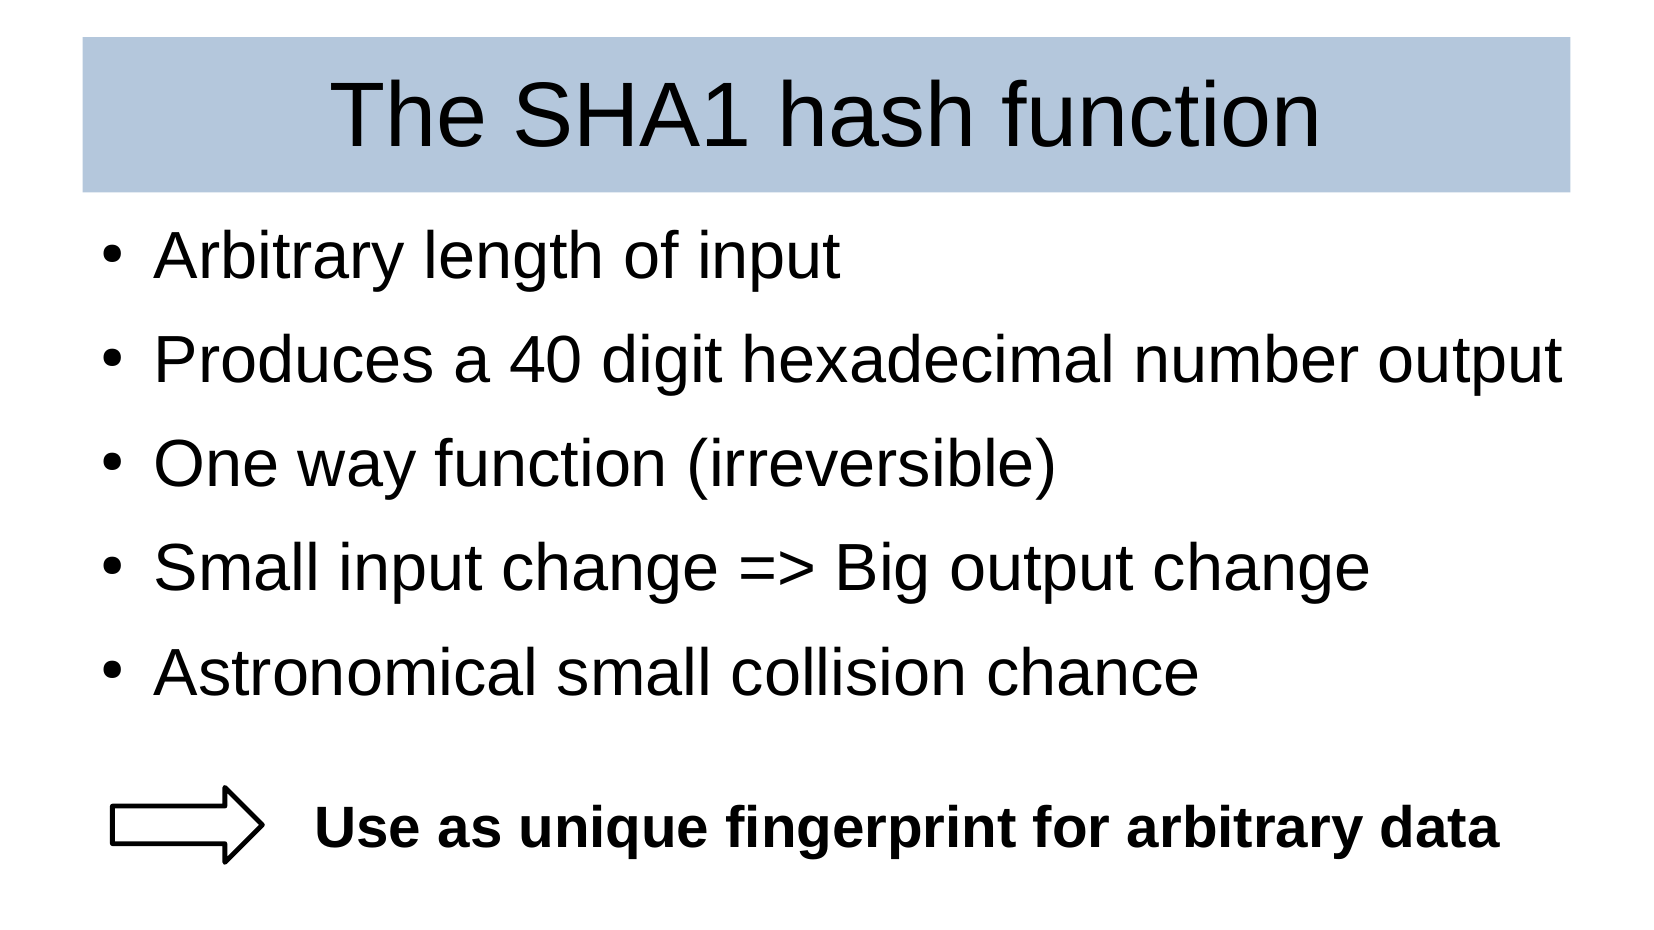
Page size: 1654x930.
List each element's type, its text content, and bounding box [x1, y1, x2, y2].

list Arbitrary length of input Produces a 40 digit hexadecimal number output One way function (irreversible) Small input change => Big output change Astronomical small collision chance [82, 217, 1571, 757]
text_box [112, 787, 263, 863]
title The SHA1 hash function [82, 37, 1571, 193]
text_box Use as unique fingerprint for arbitrary data [299, 787, 1537, 930]
